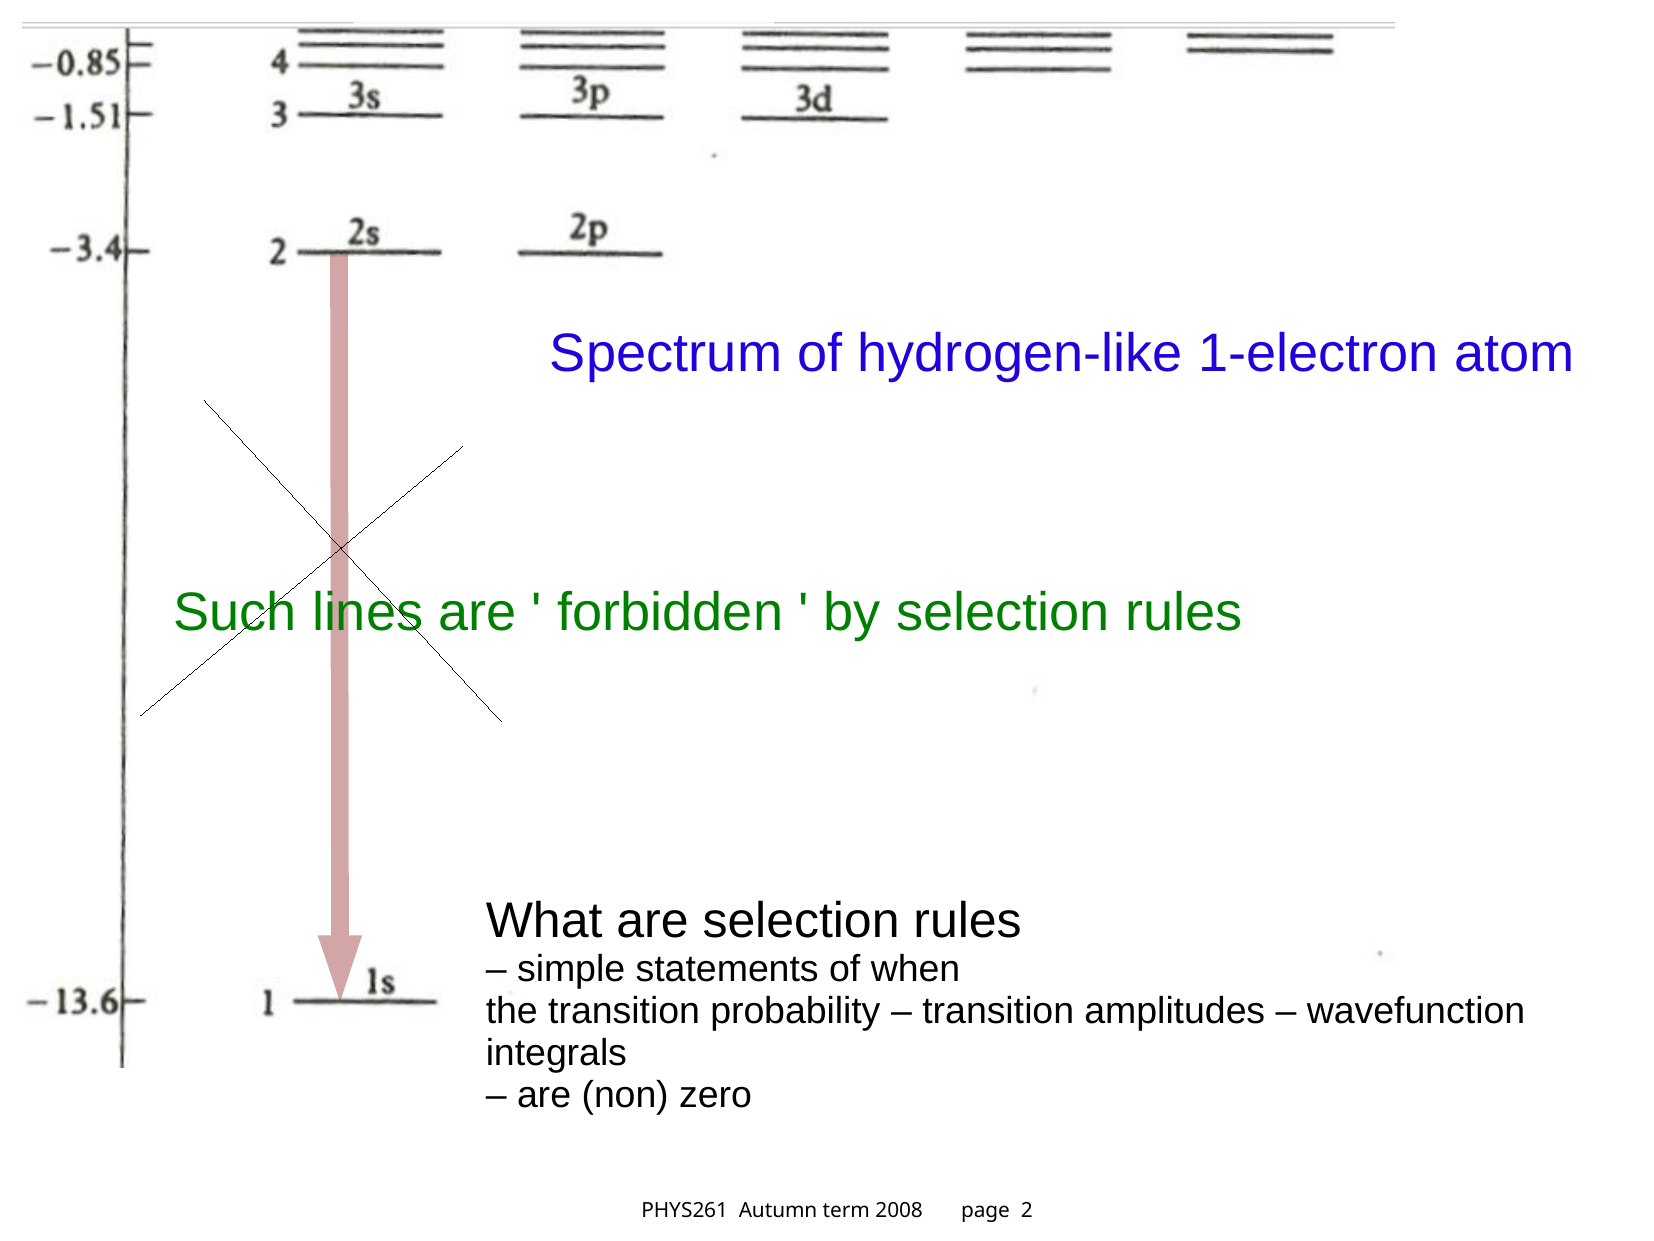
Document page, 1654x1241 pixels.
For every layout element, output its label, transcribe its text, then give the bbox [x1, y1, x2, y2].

text_box Spectrum of hydrogen-like 1-electron atom [535, 314, 1639, 403]
text_box What are selection rules – simple statements of when the transition probability – transition amplitudes – wavefunction integrals – are (non) zero [471, 884, 1600, 1131]
picture [22, 22, 1395, 1068]
text_box Such lines are ' forbidden ' by selection rules [158, 574, 1549, 712]
